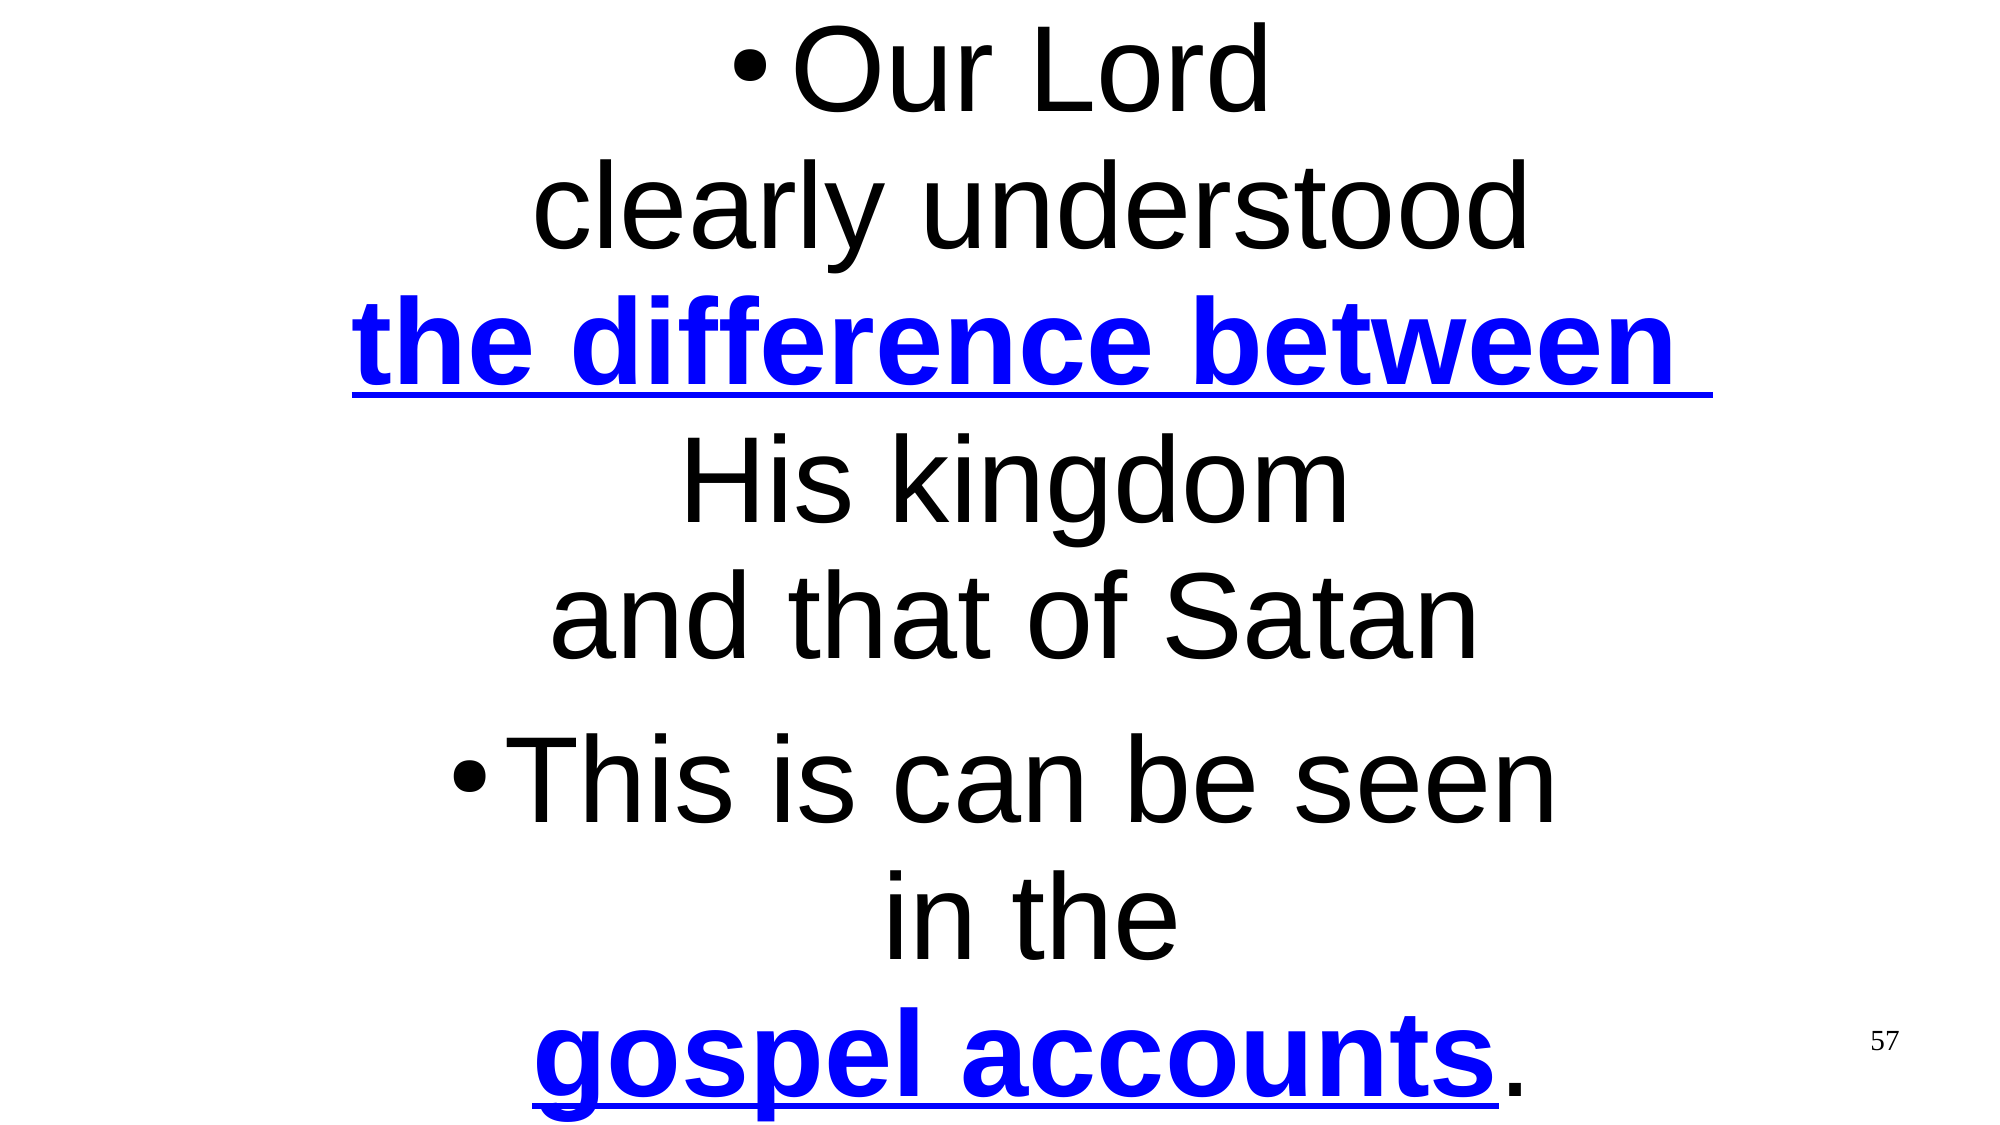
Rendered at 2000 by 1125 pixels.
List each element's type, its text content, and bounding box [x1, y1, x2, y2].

list Our Lord clearly understood the difference between His kingdom and that of Satan This is can be seen in the gospel accounts. [0, 0, 1996, 1123]
